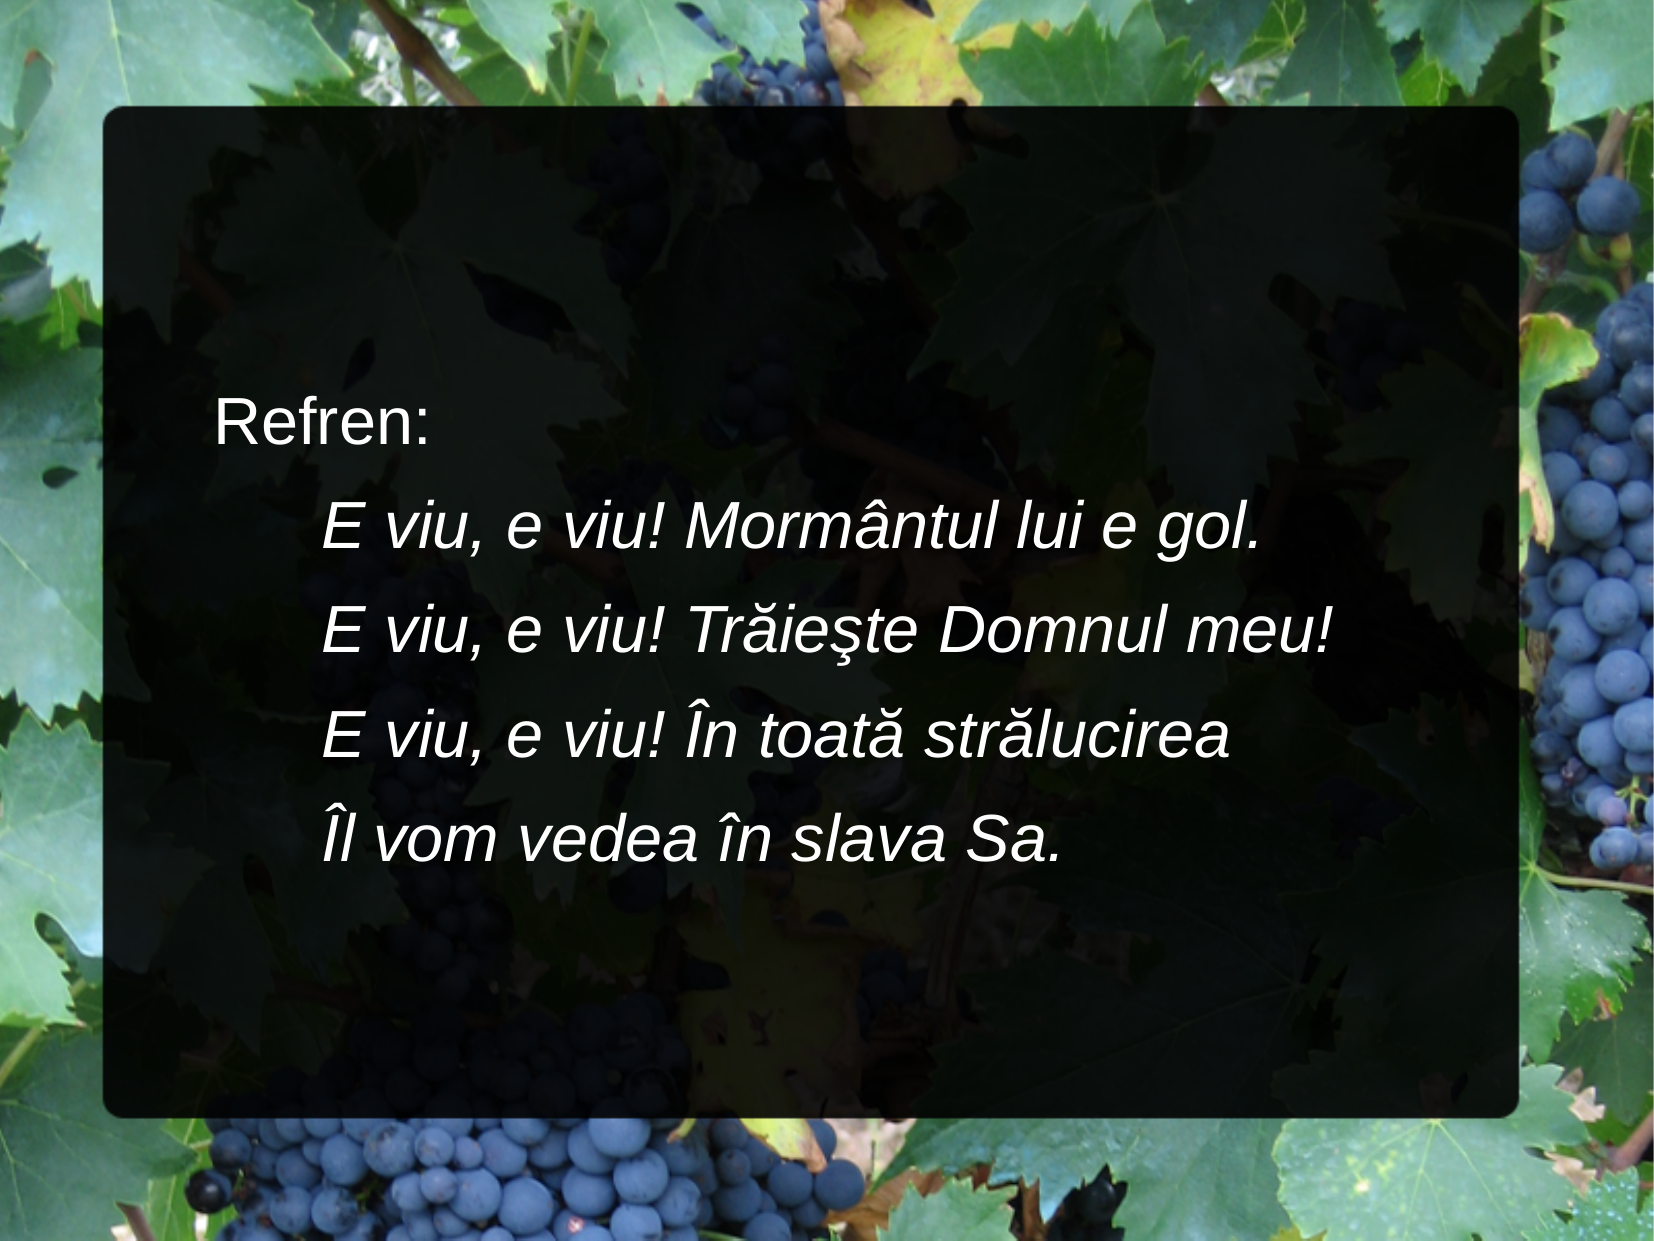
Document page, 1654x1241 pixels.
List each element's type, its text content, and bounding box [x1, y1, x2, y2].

picture [0, 0, 1654, 1241]
list Refren: E viu, e viu! Mormântul lui e gol. E viu, e viu! Trăieşte Domnul meu! E viu, e viu! În toată strălucirea Îl vom vedea în slava Sa. [177, 383, 1477, 876]
